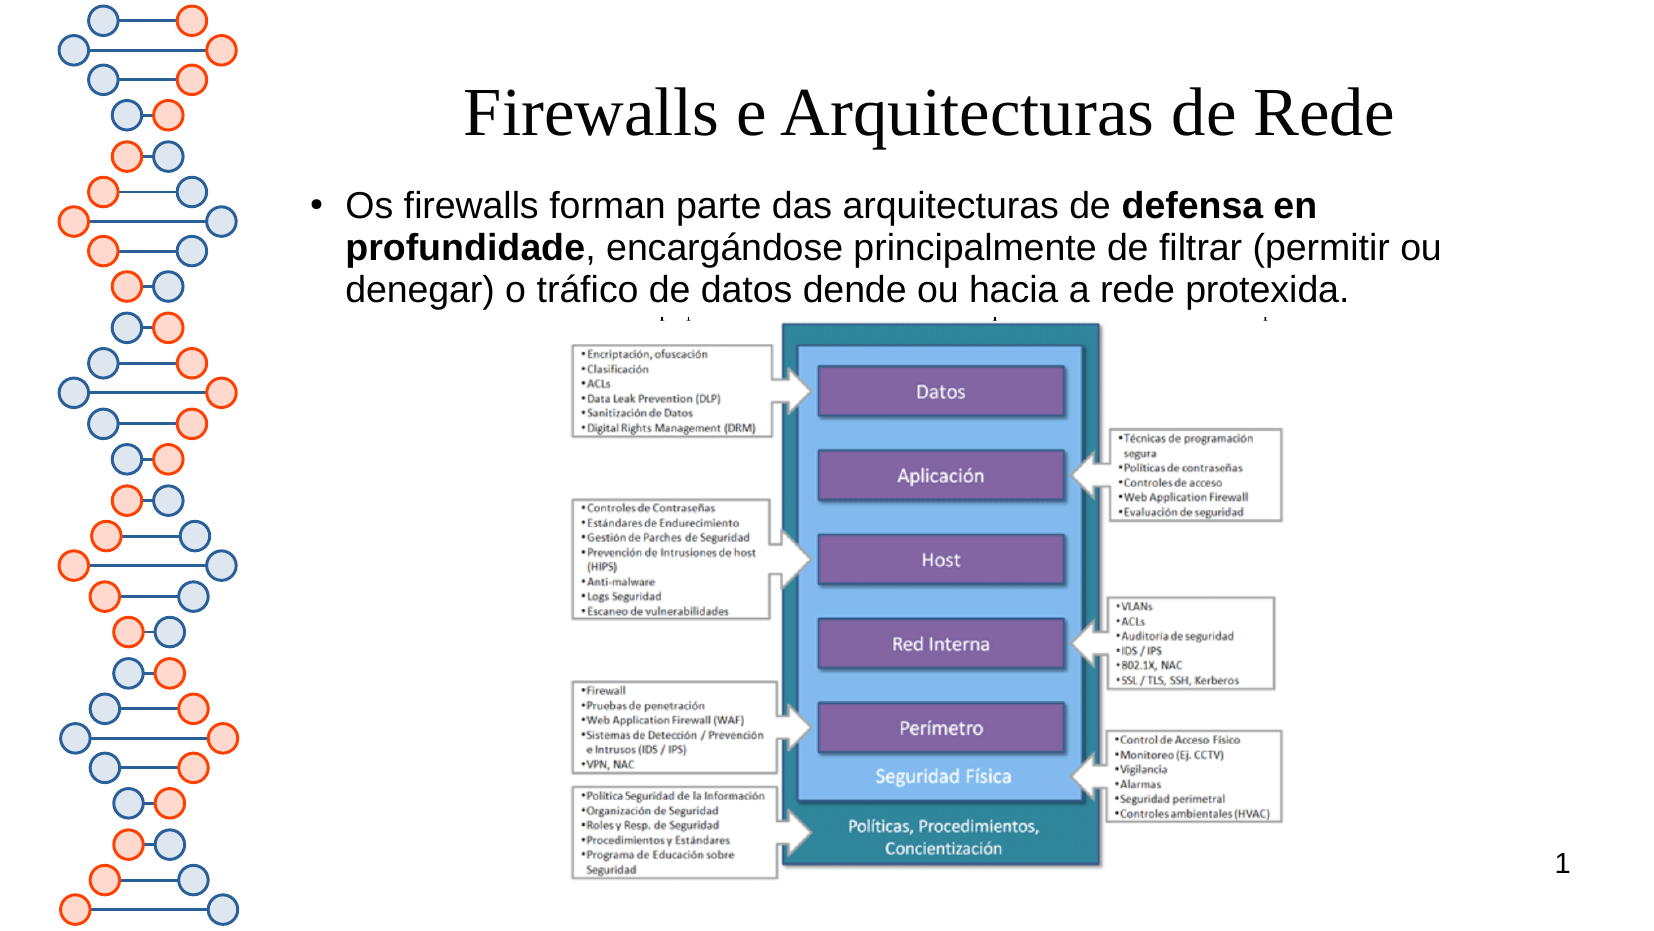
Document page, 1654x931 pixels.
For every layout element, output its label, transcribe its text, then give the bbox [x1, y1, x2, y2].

title Firewalls e Arquitecturas de Rede [265, 35, 1595, 189]
text_box Os firewalls forman parte das arquitecturas de defensa en profundidade, encargándose principalmente de filtrar (permitir ou denegar) o tráfico de datos dende ou hacia a rede protexida. [295, 177, 1536, 318]
picture [558, 317, 1296, 886]
